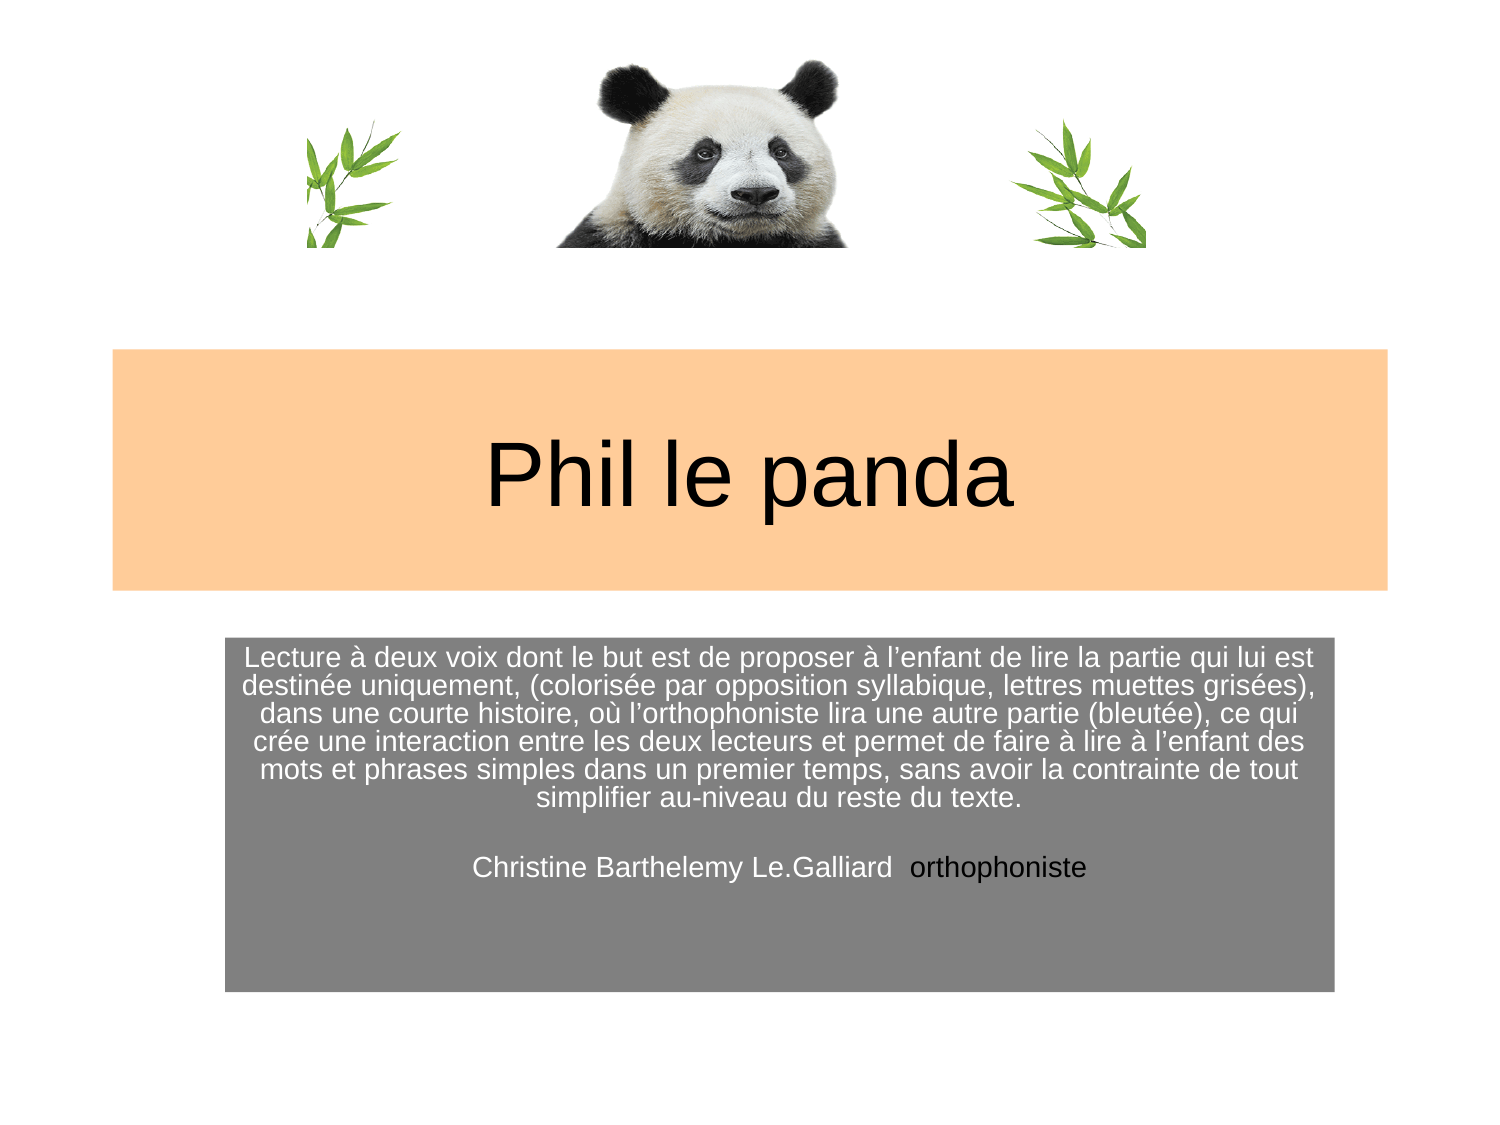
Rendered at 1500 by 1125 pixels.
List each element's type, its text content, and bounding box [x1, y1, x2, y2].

subtitle Lecture à deux voix dont le but est de proposer à l’enfant de lire la partie qui lui est destinée uniquement, (colorisée par opposition syllabique, lettres muettes grisées), dans une courte histoire, où l’orthophoniste lira une autre partie (bleutée), ce qui crée une interaction entre les deux lecteurs et permet de faire à lire à l’enfant des mots et phrases simples dans un premier temps, sans avoir la contrainte de tout simplifier au-niveau du reste du texte. Christine Barthelemy Le.Galliard orthophoniste [225, 637, 1335, 993]
picture [307, 58, 1146, 249]
title Phil le panda [112, 349, 1388, 591]
